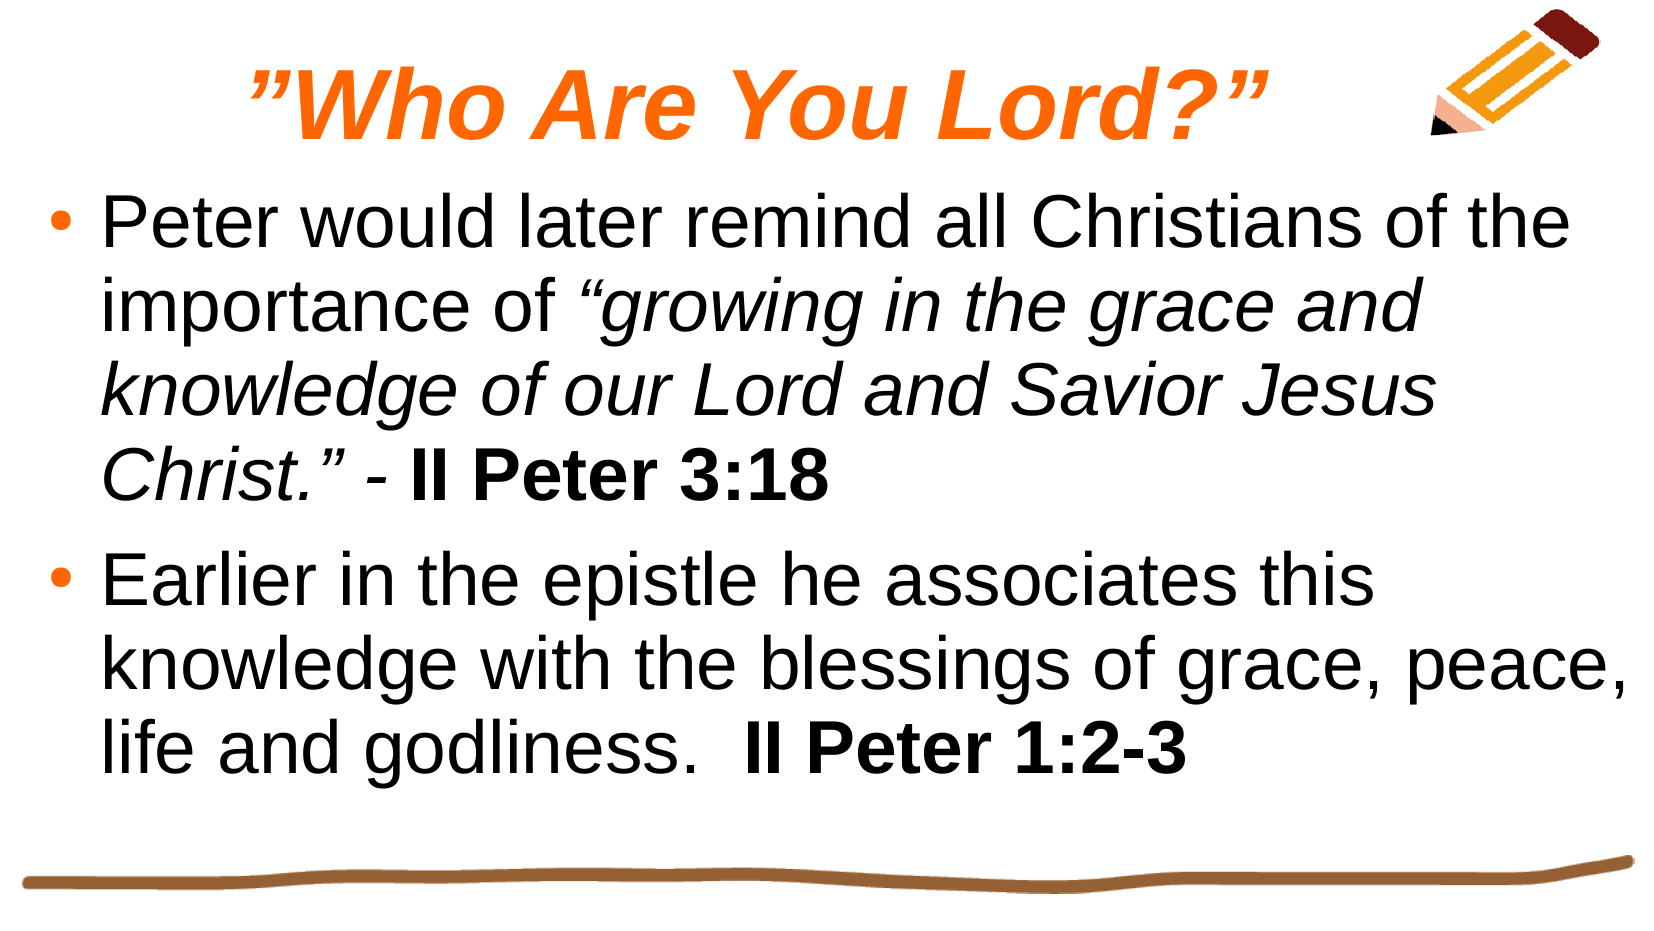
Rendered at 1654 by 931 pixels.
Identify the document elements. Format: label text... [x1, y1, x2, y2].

title ”Who Are You Lord?” [82, 15, 1430, 180]
picture [22, 855, 1635, 894]
picture [1430, 9, 1601, 136]
list Peter would later remind all Christians of the importance of “growing in the grace and knowledge of our Lord and Savior Jesus Christ.” - II Peter 3:18 Earlier in the epistle he associates this knowledge with the blessings of grace, peace, life and godliness. II Peter 1:2-3 [30, 180, 1636, 871]
